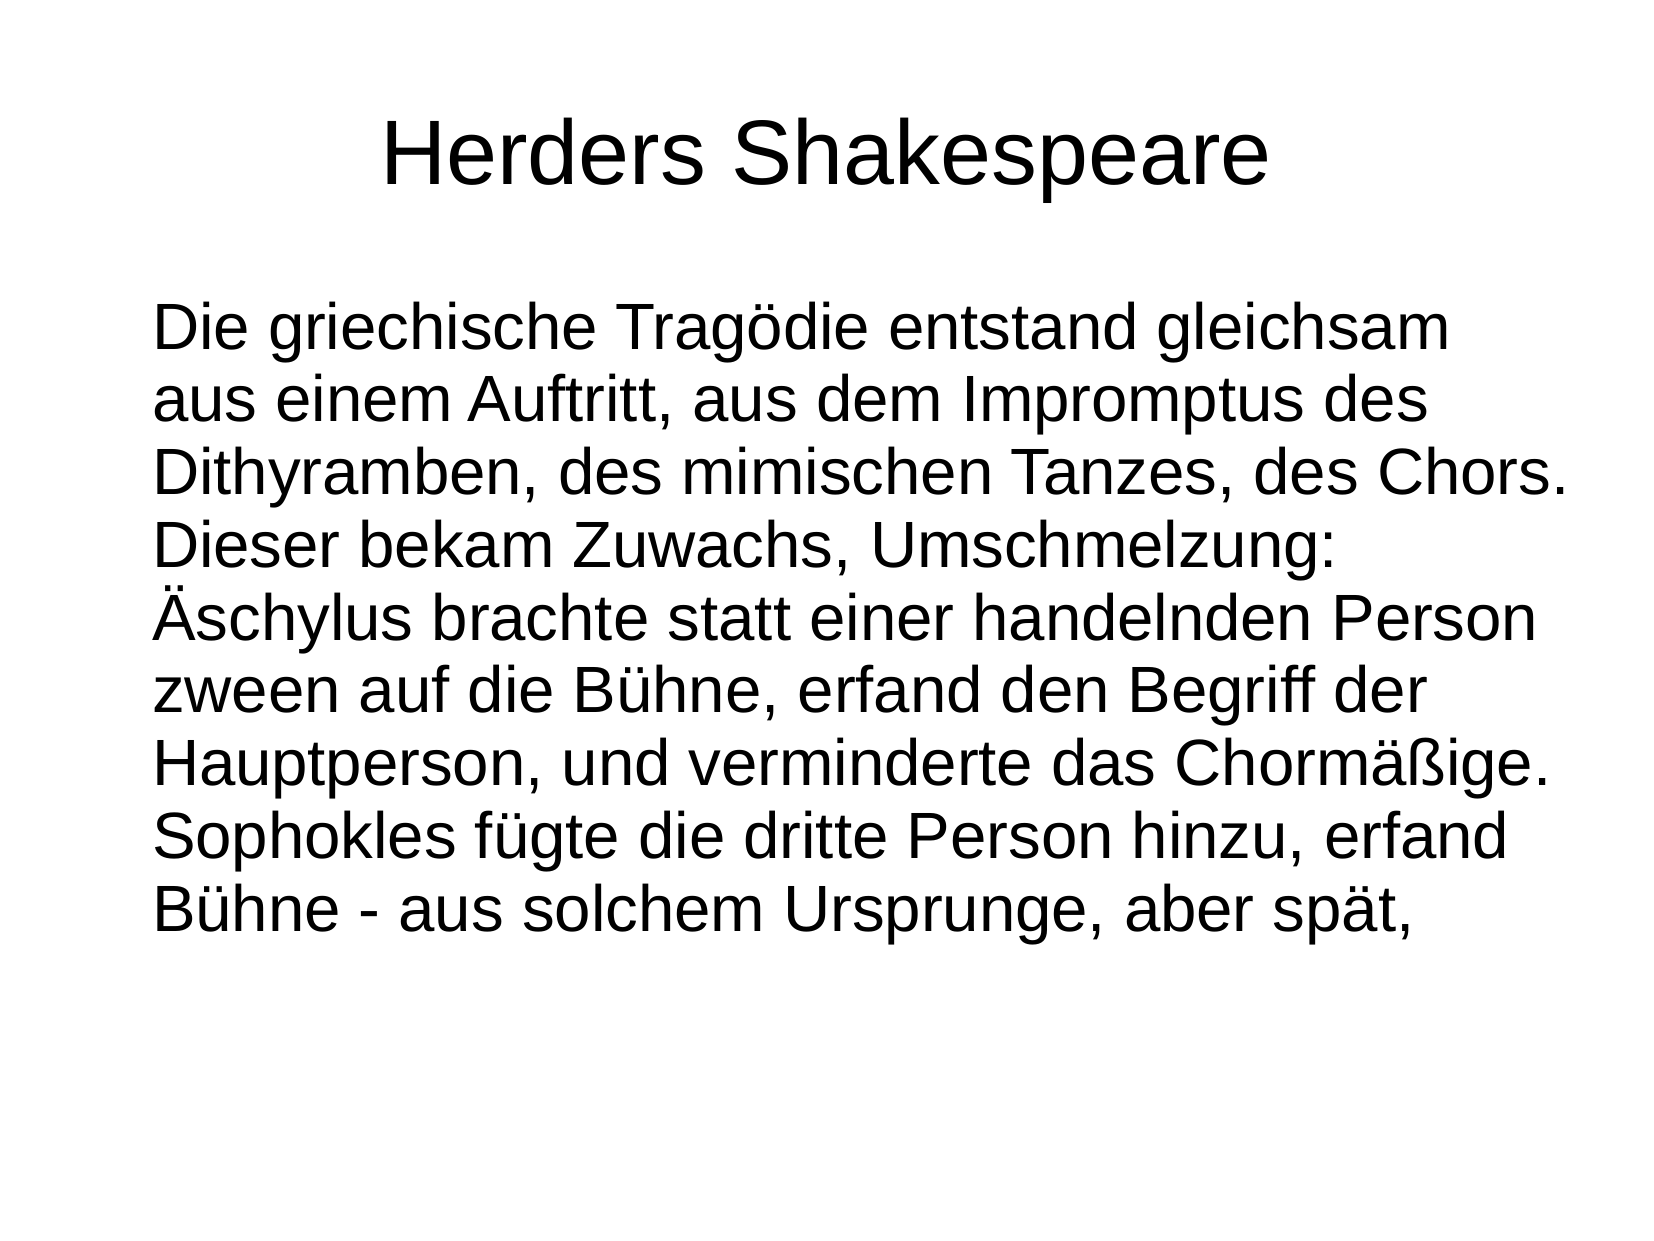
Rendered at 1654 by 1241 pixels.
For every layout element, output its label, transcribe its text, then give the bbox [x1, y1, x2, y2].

title Herders Shakespeare [82, 49, 1571, 257]
list Die griechische Tragödie entstand gleichsam aus einem Auftritt, aus dem Impromptus des Dithyramben, des mimischen Tanzes, des Chors. Dieser bekam Zuwachs, Umschmelzung: Äschylus brachte statt einer handelnden Person zween auf die Bühne, erfand den Begriff der Hauptperson, und verminderte das Chormäßige. Sophokles fügte die dritte Person hinzu, erfand Bühne - aus solchem Ursprunge, aber spät, [82, 290, 1571, 1010]
